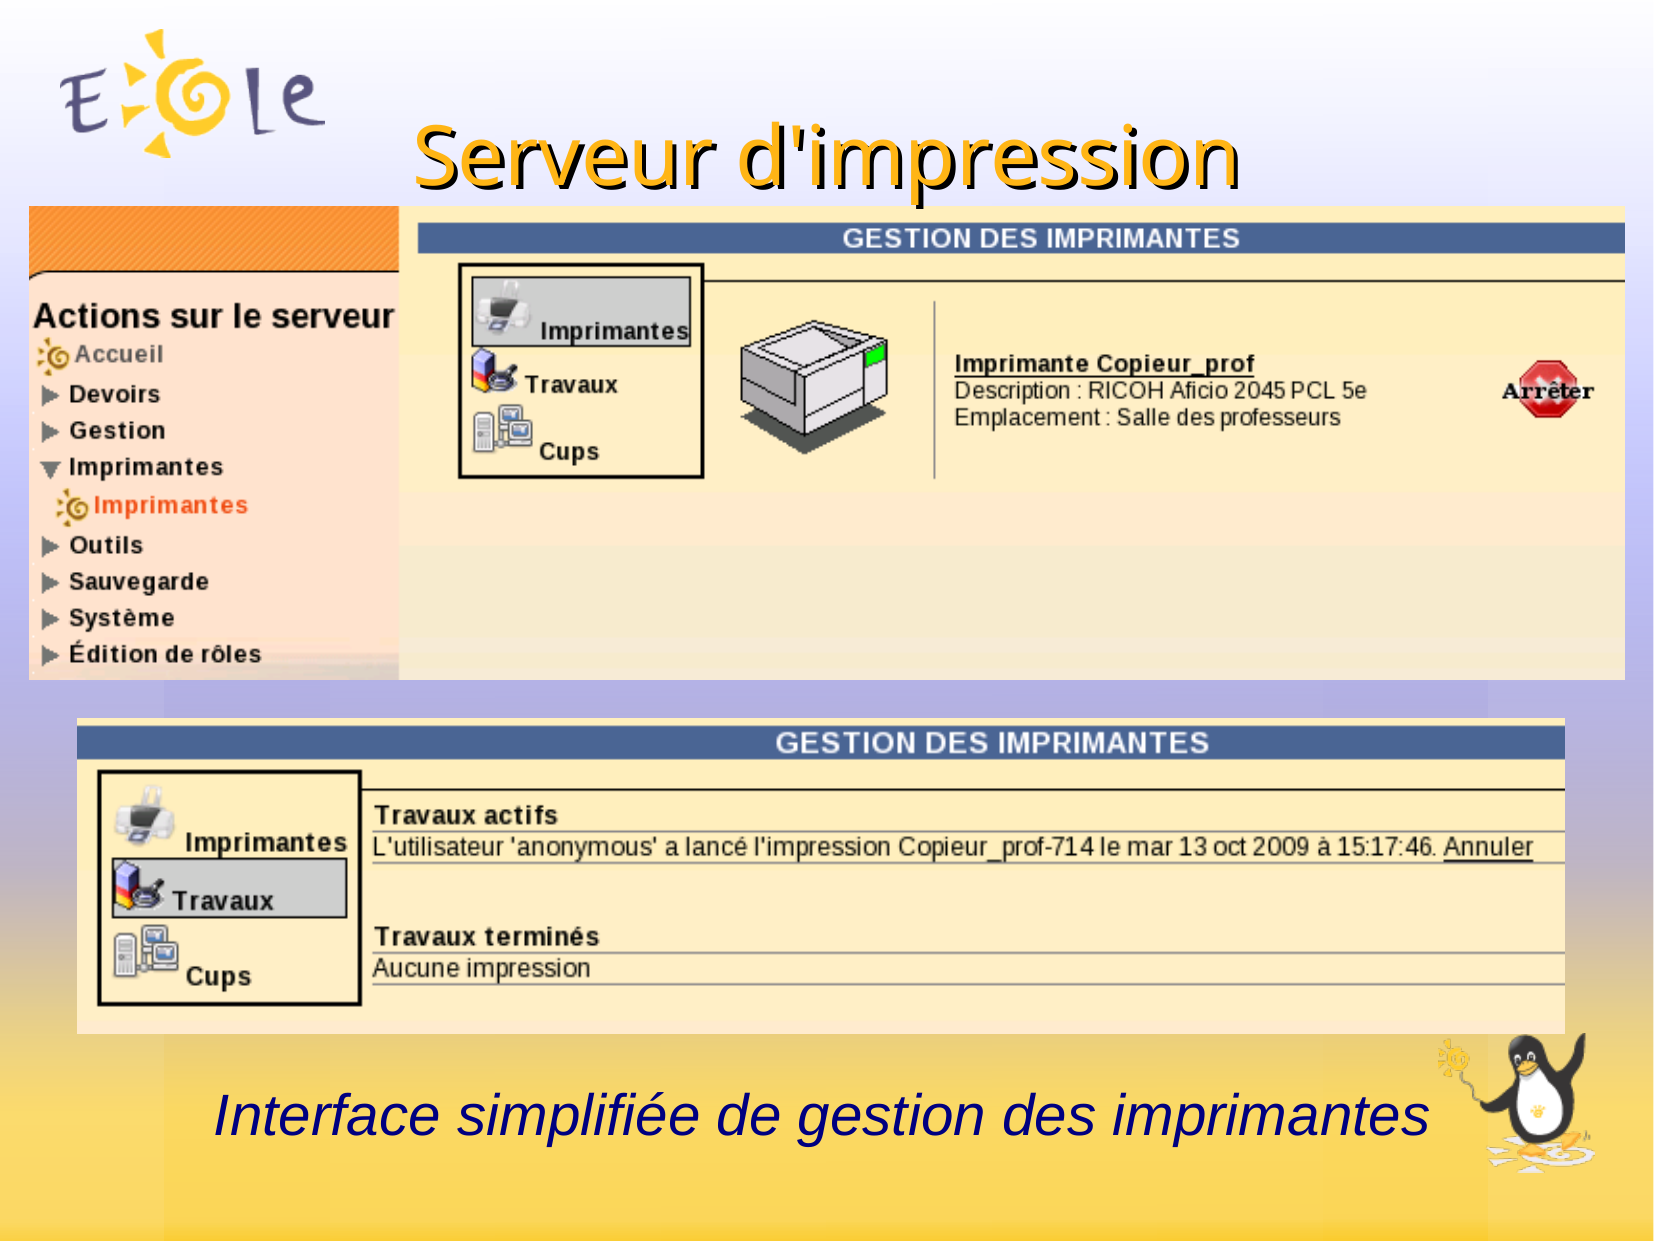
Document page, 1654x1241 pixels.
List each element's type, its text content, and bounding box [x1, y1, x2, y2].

picture [0, 0, 1654, 1241]
text_box Interface simplifiée de gestion des imprimantes [51, 1078, 1595, 1153]
title Serveur d'impression [82, 49, 1571, 257]
